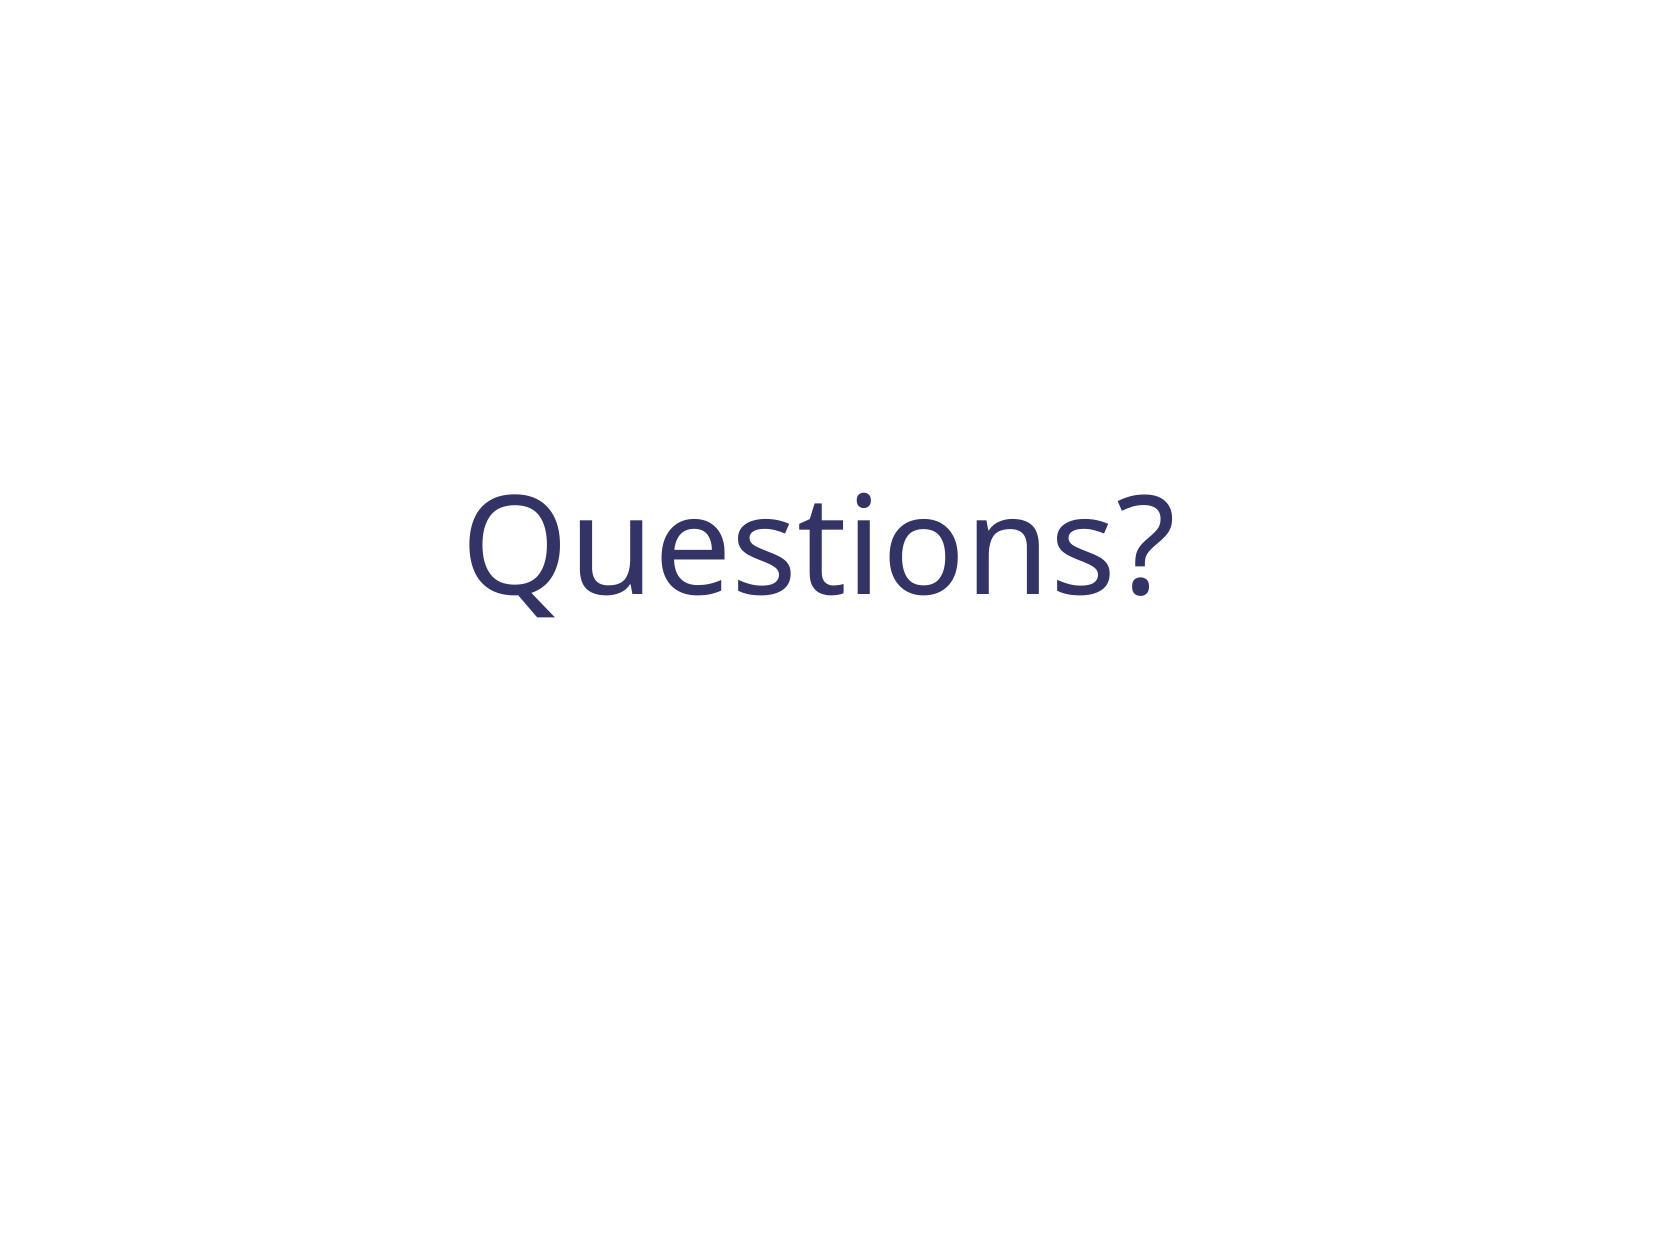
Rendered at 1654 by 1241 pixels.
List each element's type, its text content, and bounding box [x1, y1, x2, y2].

title Questions? [75, 445, 1564, 638]
